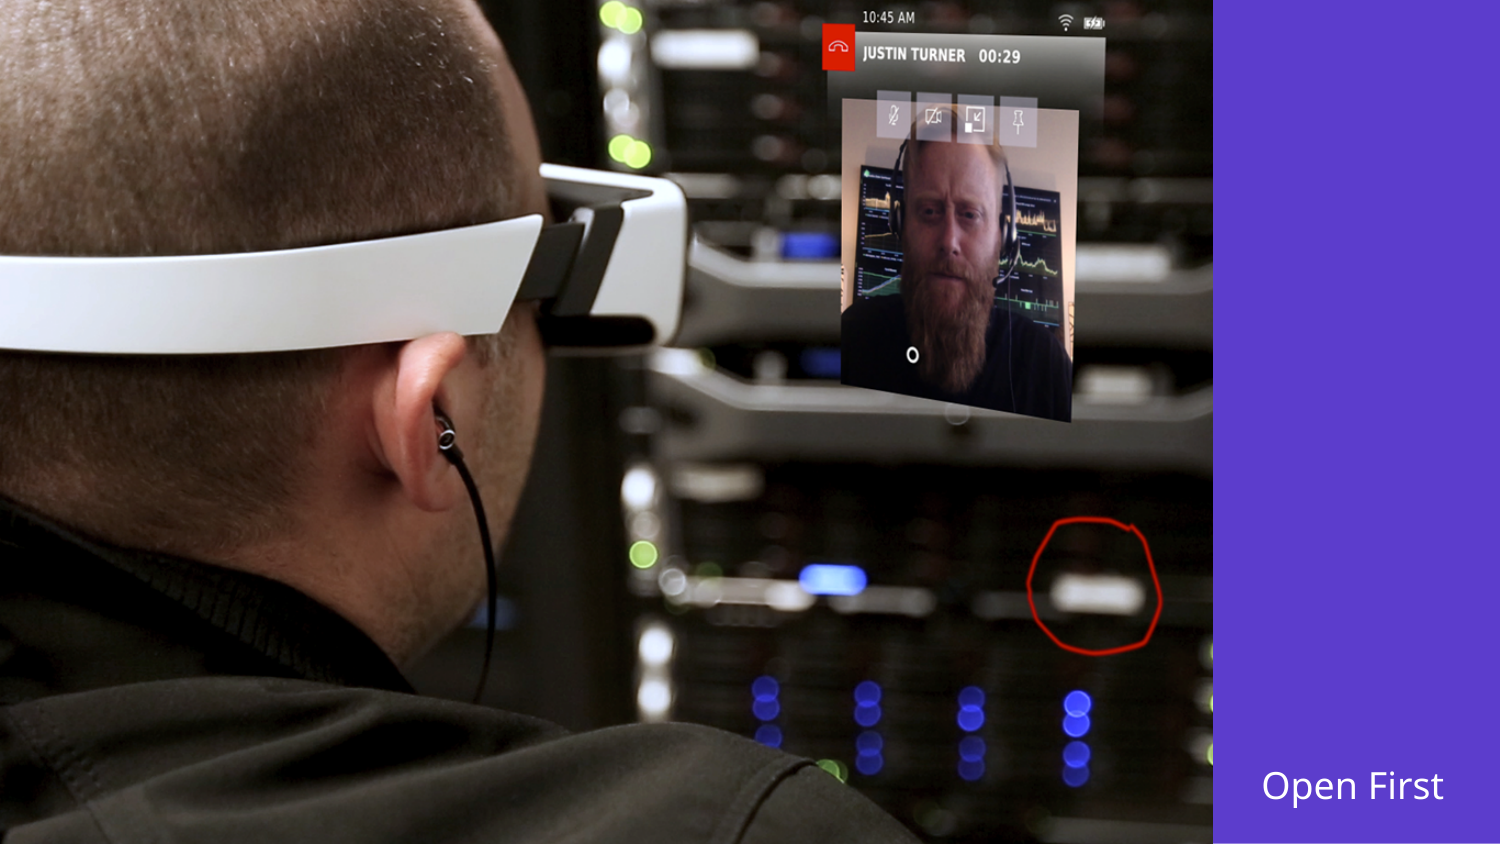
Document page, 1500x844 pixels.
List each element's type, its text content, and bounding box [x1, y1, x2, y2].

text_box Open First [1233, 747, 1473, 833]
text_box [1213, 0, 1500, 844]
picture [0, 0, 1213, 844]
